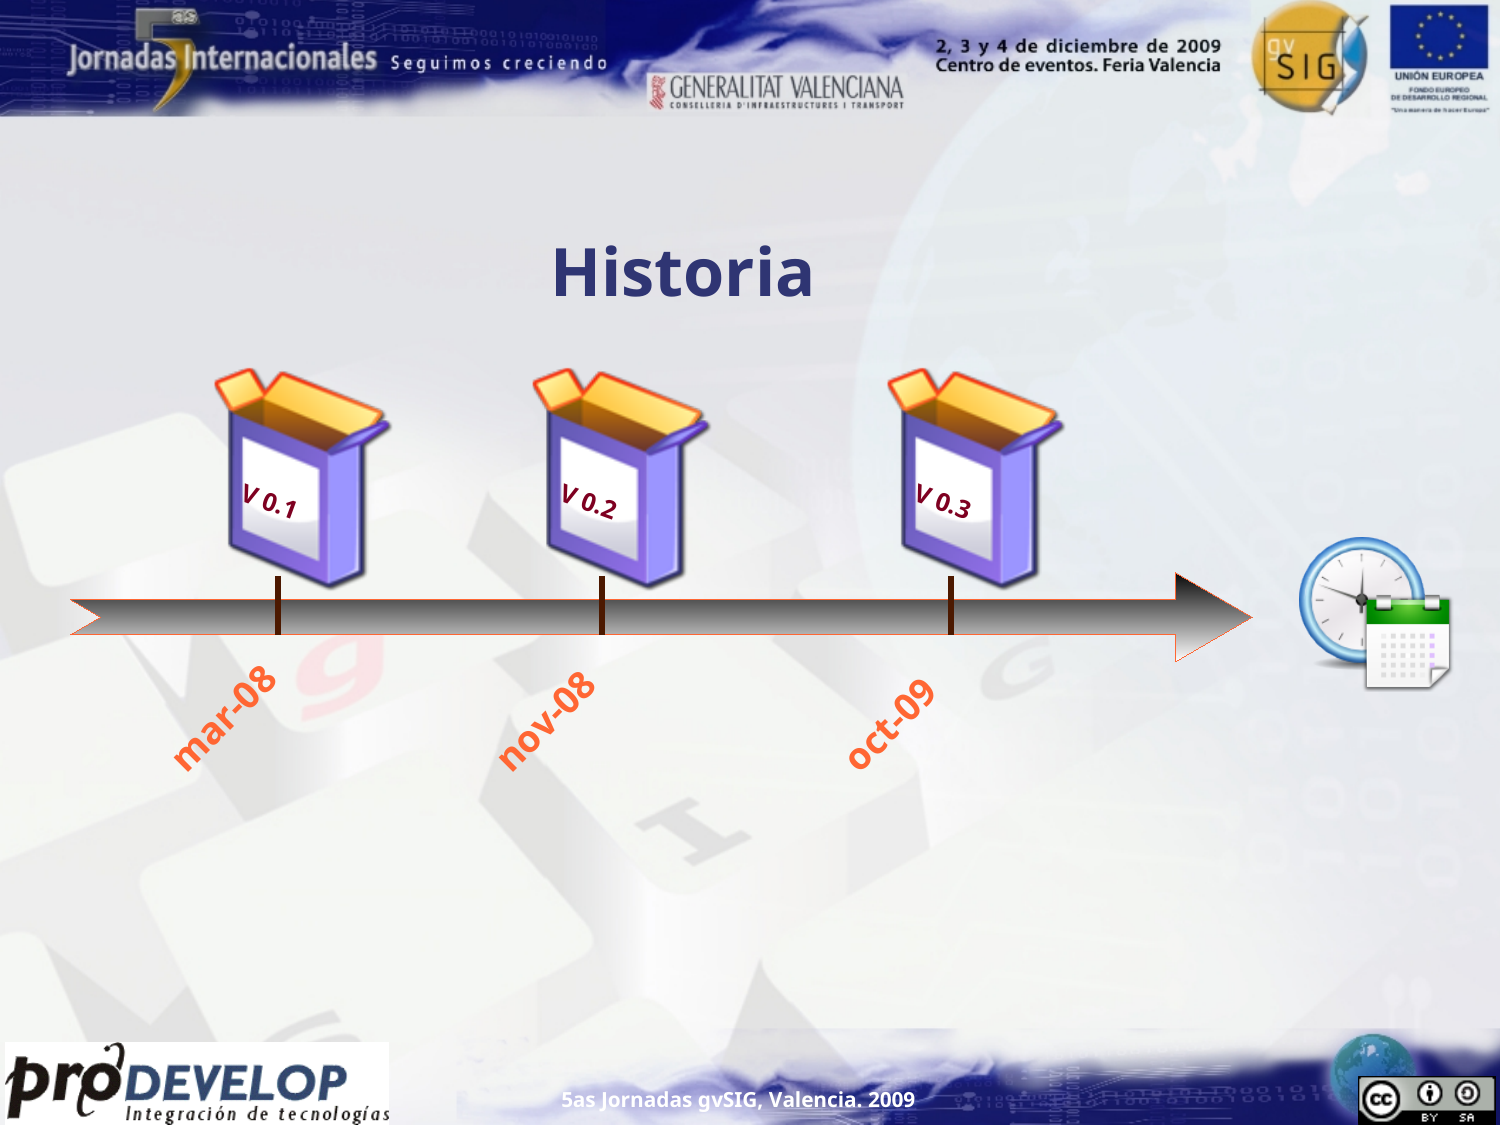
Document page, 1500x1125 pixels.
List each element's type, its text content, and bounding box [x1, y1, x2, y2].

picture [0, 0, 1500, 1125]
title Historia [8, 177, 1359, 365]
text_box [617, 599, 948, 635]
text_box V 0.2 [540, 463, 652, 541]
text_box [70, 599, 275, 635]
text_box V 0.3 [894, 463, 1006, 541]
text_box mar-08 [142, 608, 332, 795]
text_box nov-08 [467, 608, 656, 795]
text_box oct-09 [815, 608, 1005, 795]
text_box [966, 572, 1253, 662]
text_box V 0.1 [221, 463, 333, 541]
text_box [293, 599, 599, 635]
